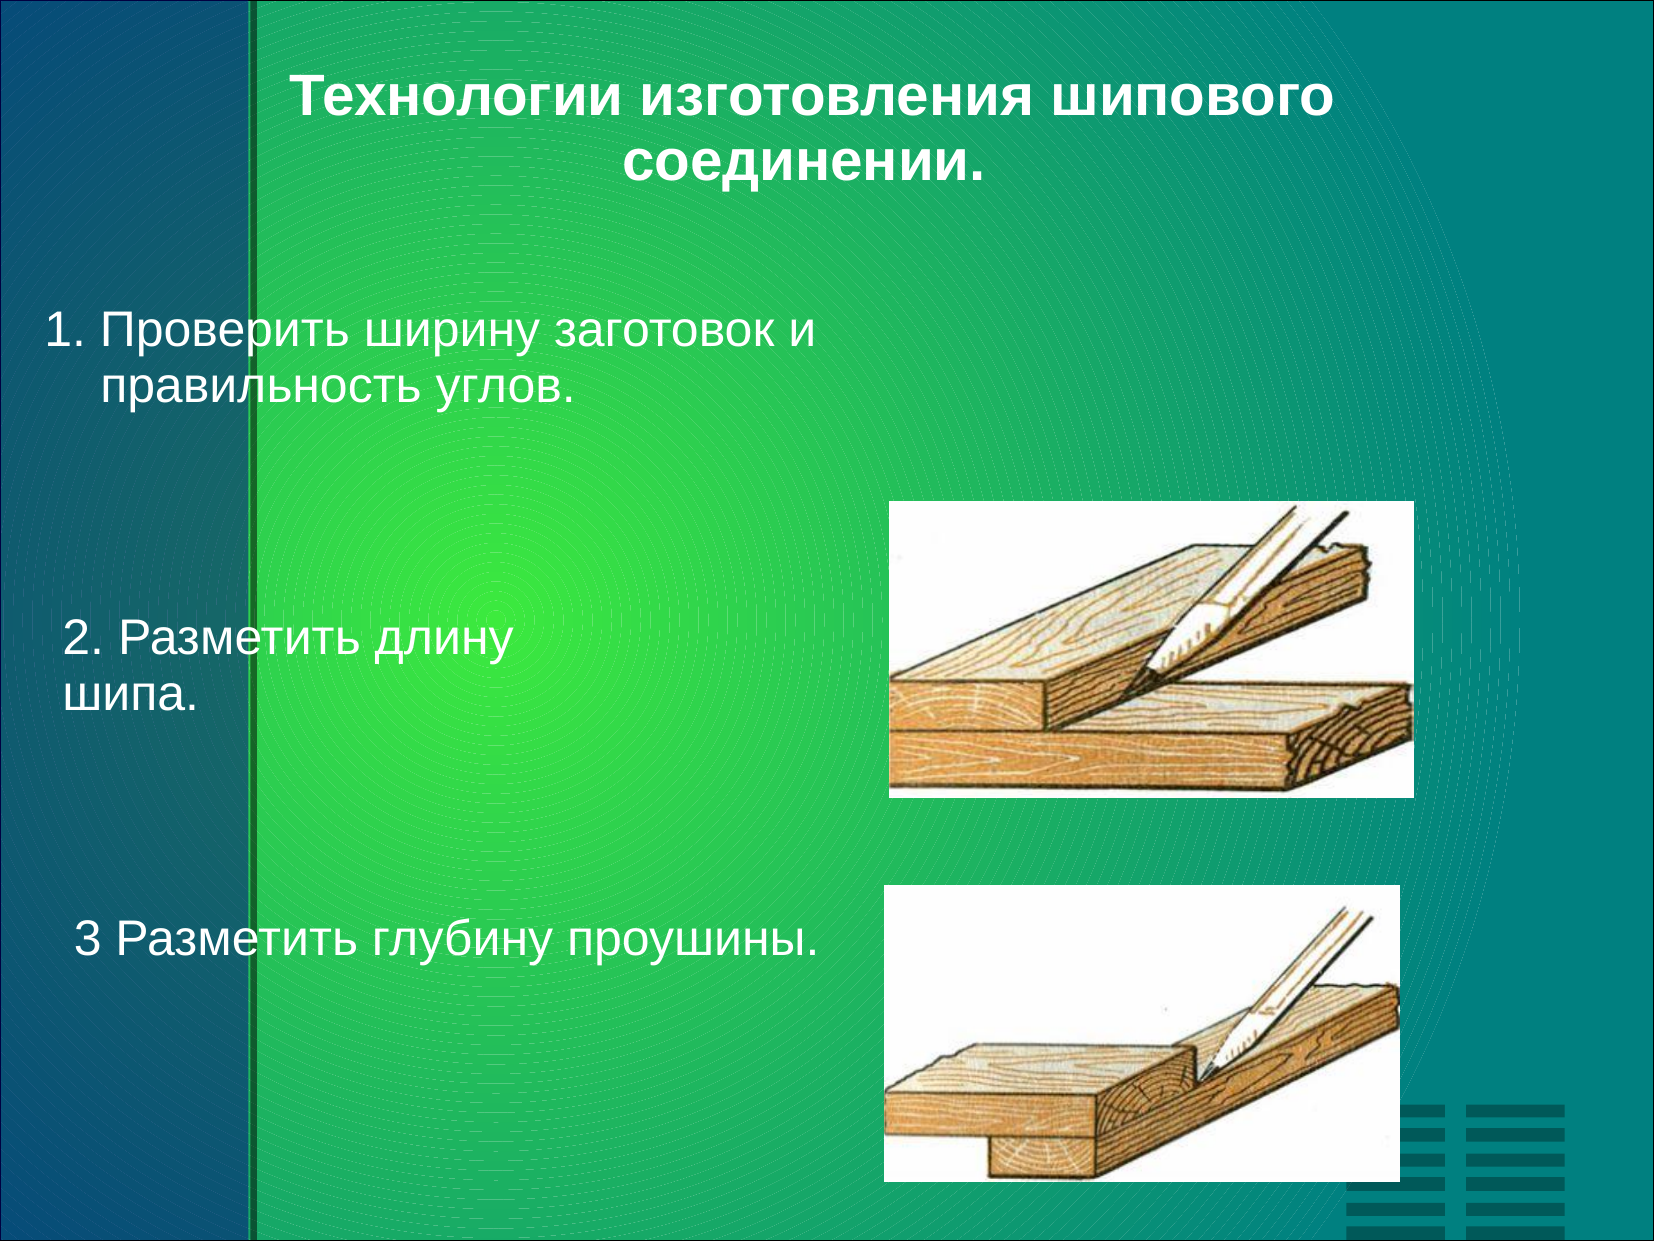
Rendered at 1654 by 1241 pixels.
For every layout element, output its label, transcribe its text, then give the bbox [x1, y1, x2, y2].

text_box 1. Проверить ширину заготовок и правильность углов. [29, 293, 857, 532]
text_box 2. Разметить длину шипа. [47, 490, 680, 673]
text_box Технологии изготовления шипового соединении. [68, 55, 1540, 204]
text_box 3 Разметить глубину проушины. [59, 902, 884, 974]
picture [889, 501, 1414, 798]
picture [884, 885, 1400, 1182]
